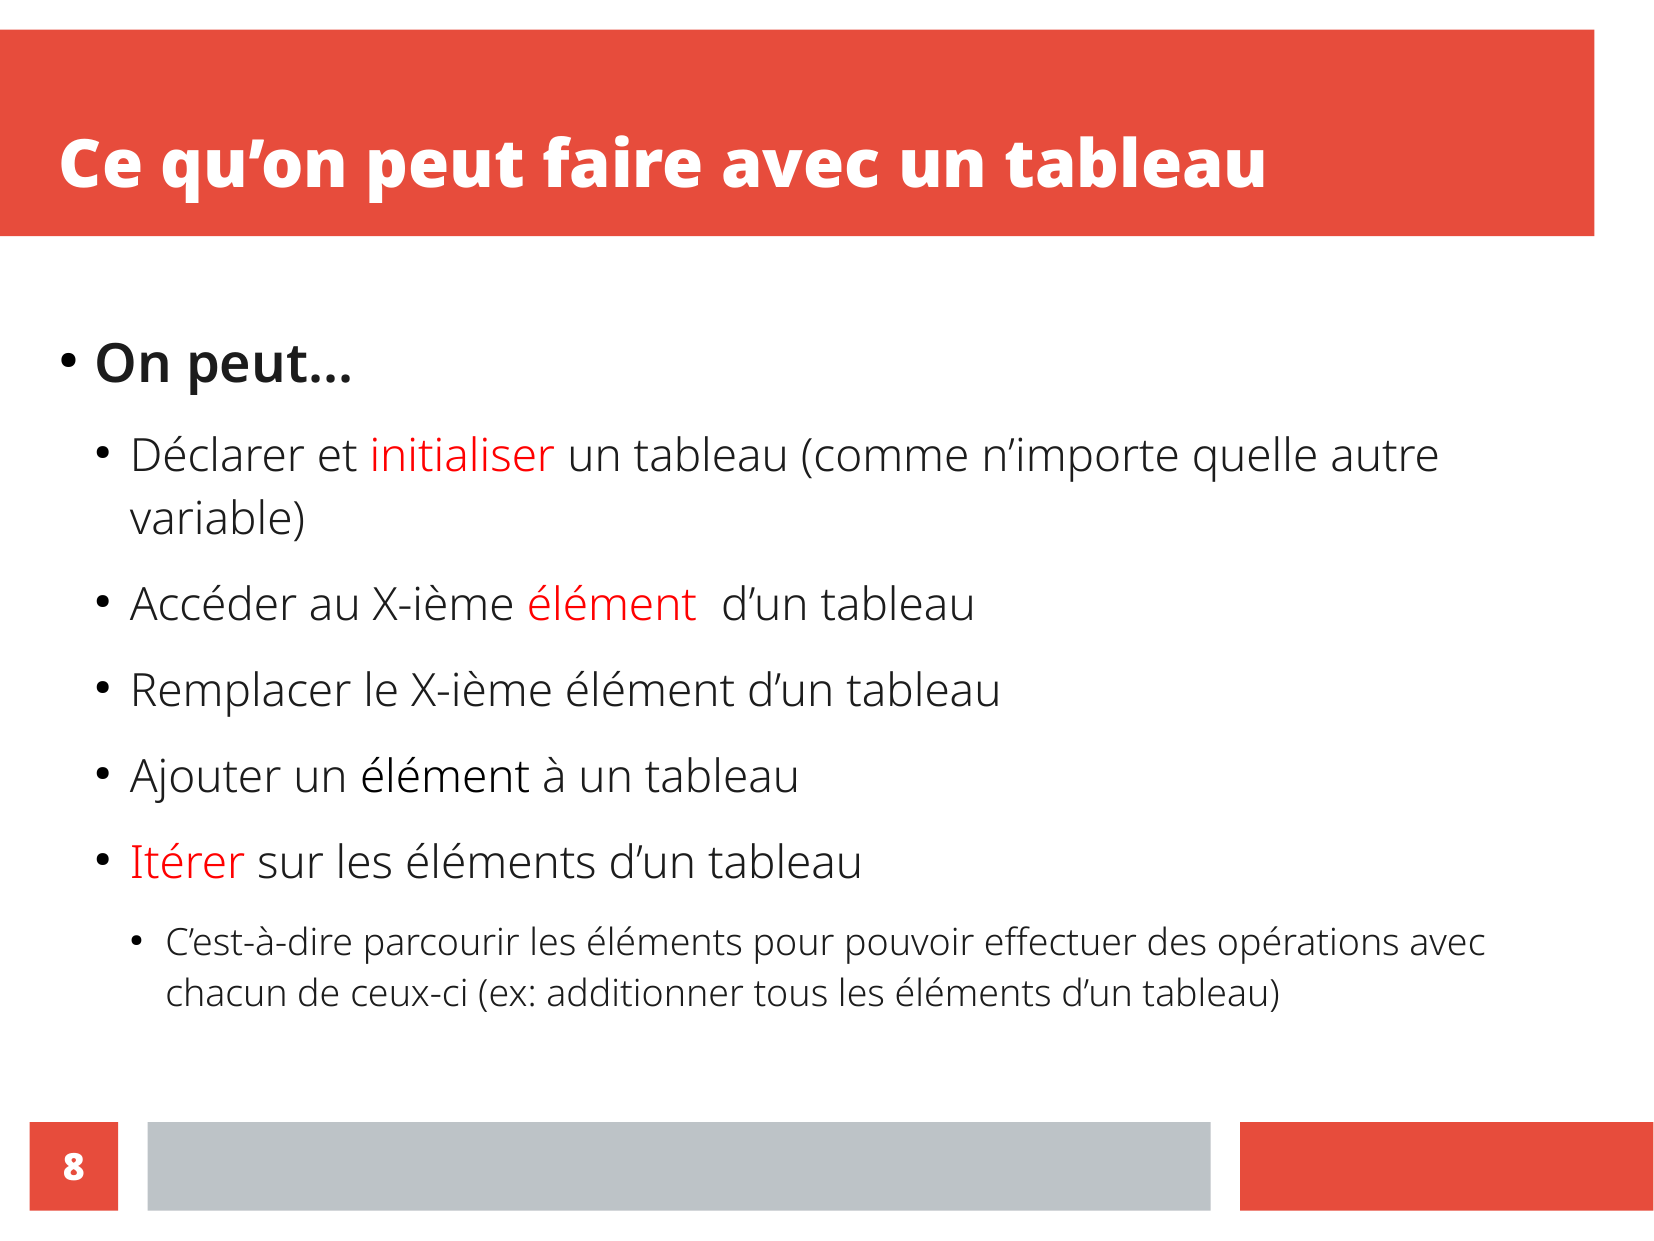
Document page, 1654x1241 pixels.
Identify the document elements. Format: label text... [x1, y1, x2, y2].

title Ce qu’on peut faire avec un tableau [59, 59, 1595, 207]
list On peut... Déclarer et initialiser un tableau (comme n’importe quelle autre variable) Accéder au X-ième élément d’un tableau Remplacer le X-ième élément d’un tableau Ajouter un élément à un tableau Itérer sur les éléments d’un tableau C’est-à-dire parcourir les éléments pour pouvoir effectuer des opérations avec chacun de ceux-ci (ex: additionner tous les éléments d’un tableau) [59, 324, 1565, 1093]
